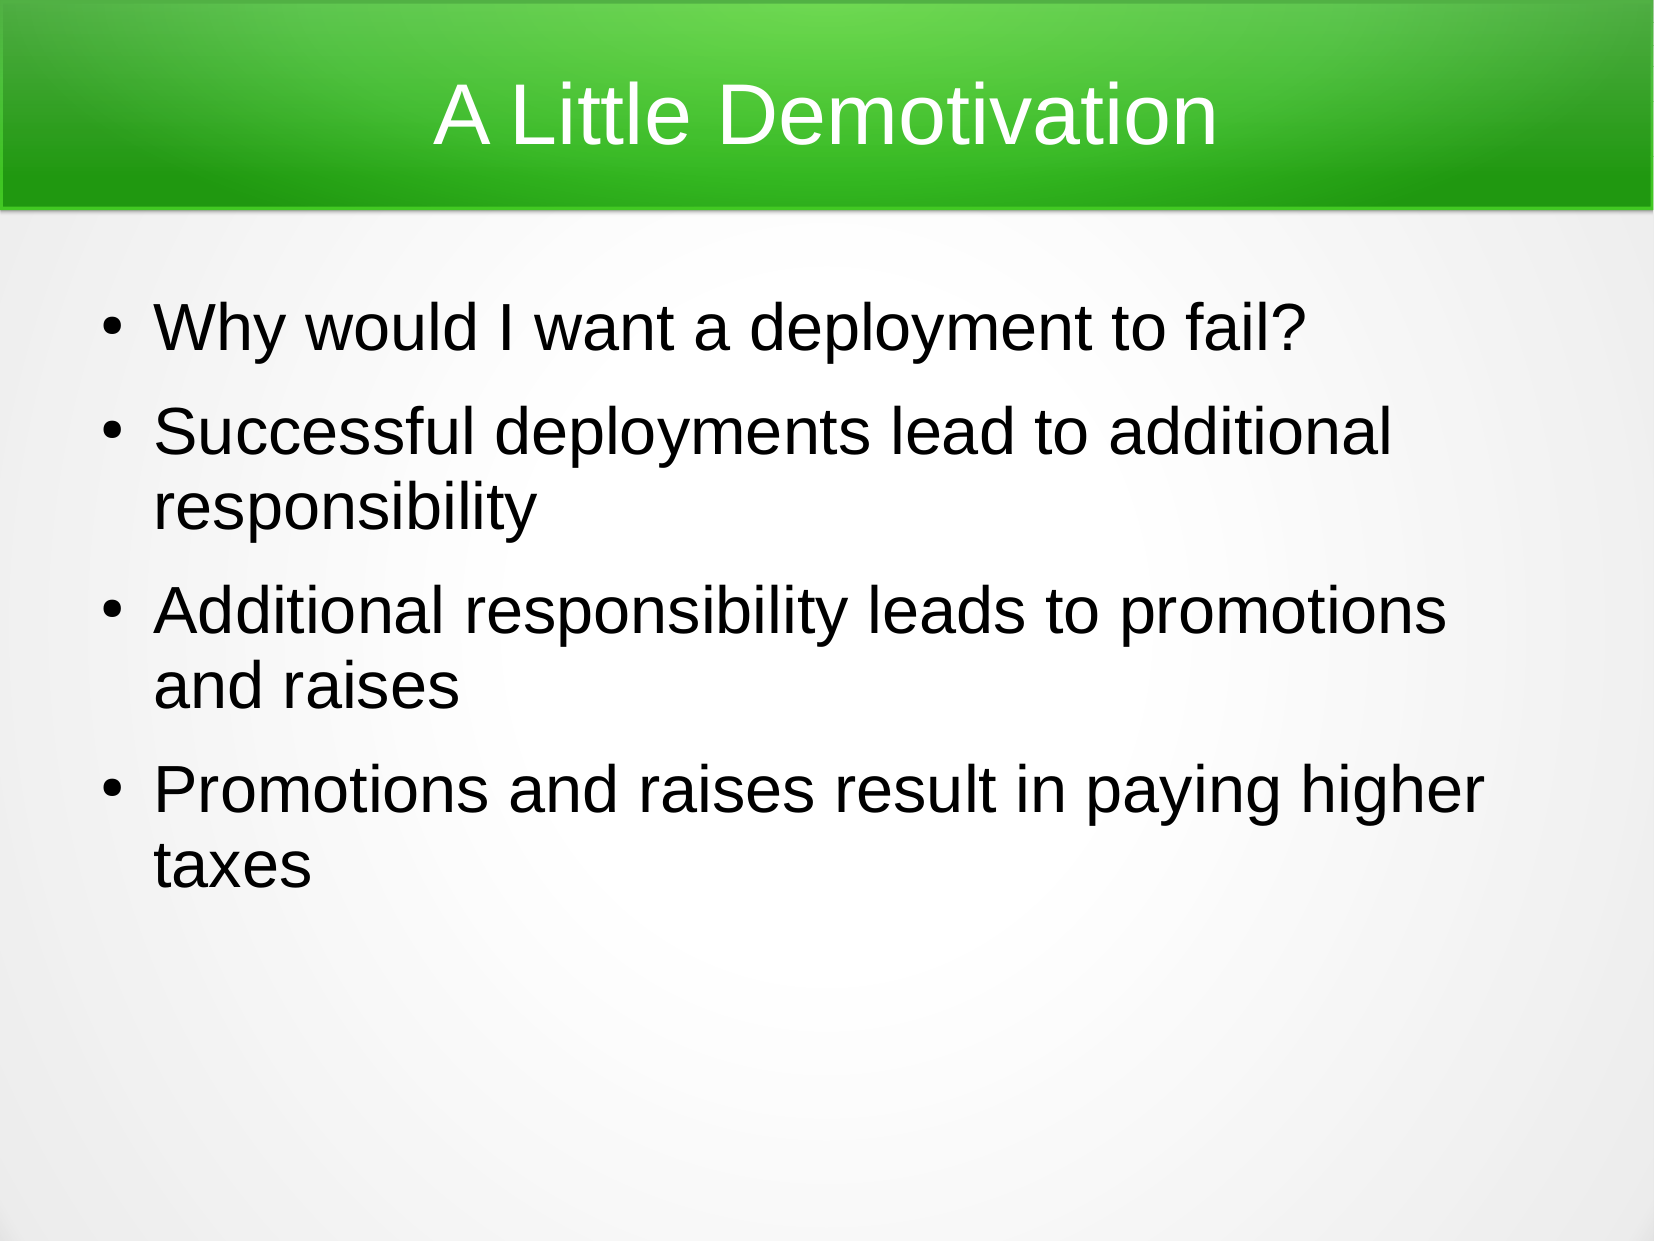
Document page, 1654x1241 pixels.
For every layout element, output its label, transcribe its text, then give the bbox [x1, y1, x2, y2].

list Why would I want a deployment to fail? Successful deployments lead to additional responsibility Additional responsibility leads to promotions and raises Promotions and raises result in paying higher taxes [82, 290, 1538, 1010]
title A Little Demotivation [82, 49, 1571, 179]
